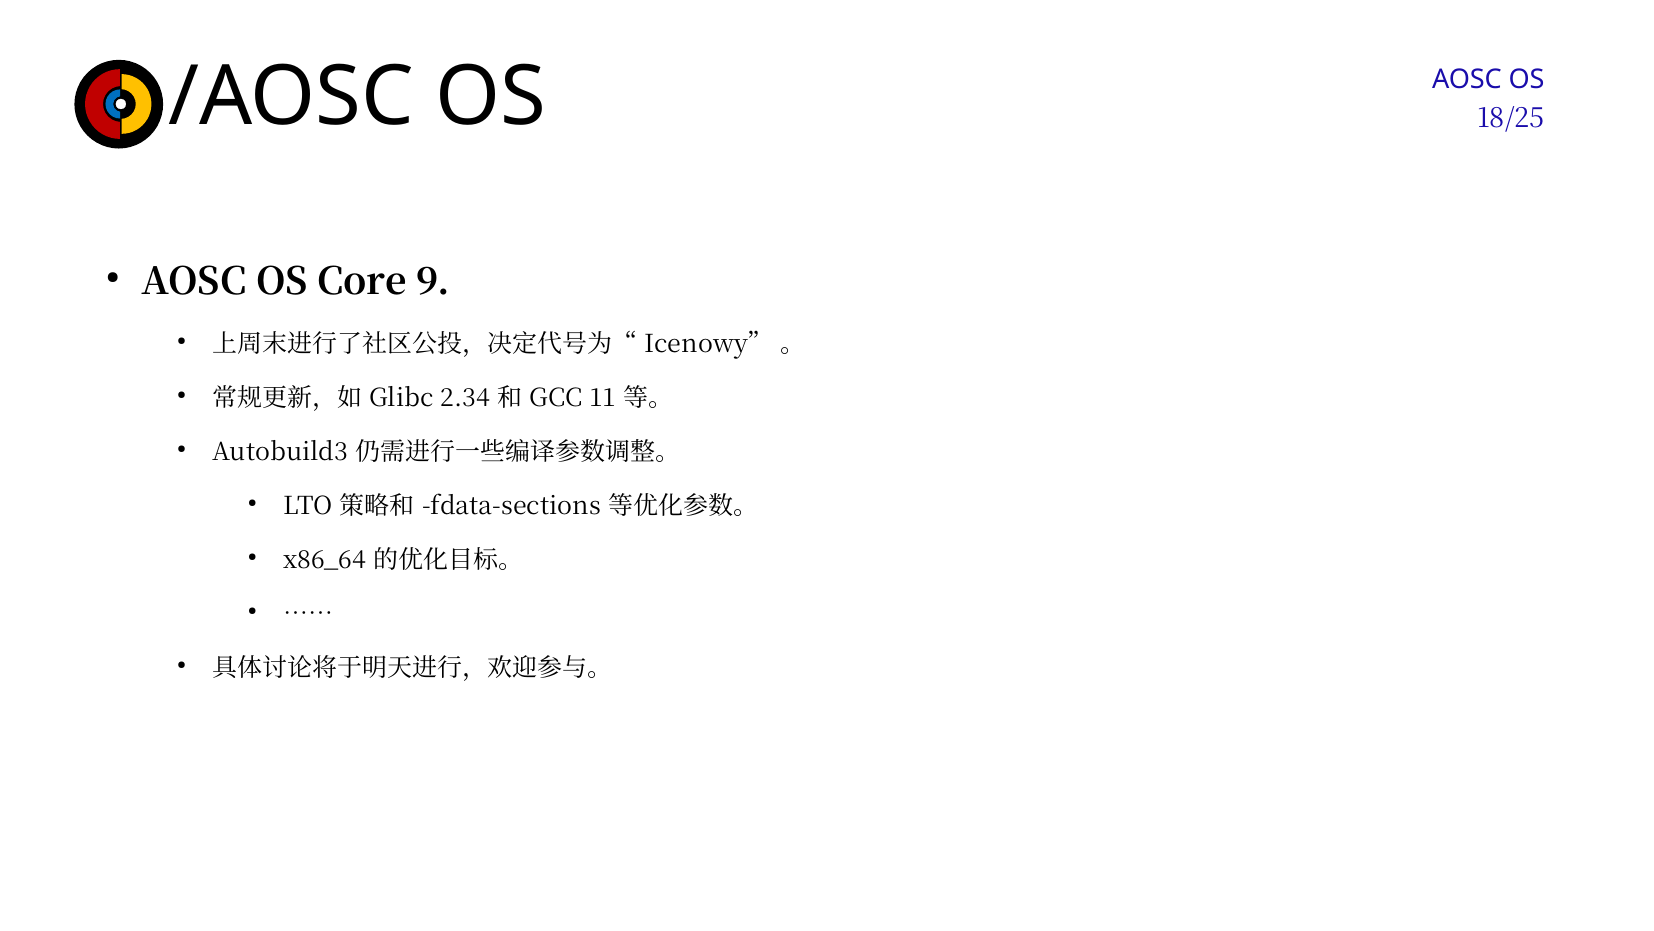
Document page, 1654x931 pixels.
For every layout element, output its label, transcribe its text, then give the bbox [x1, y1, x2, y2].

picture [71, 57, 153, 151]
text_box AOSC OS Core 9. 上周末进行了社区公投，决定代号为“Icenowy”。 常规更新，如Glibc 2.34和GCC 11等。 Autobuild3仍需进行一些编译参数调整。 LTO策略和-fdata-sections等优化参数。 x86_64的优化目标。 …… 具体讨论将于明天进行，欢迎参与。 [106, 224, 1329, 783]
text_box AOSC OS 2/25 [1417, 52, 1592, 223]
text_box /AOSC OS [153, 28, 739, 224]
